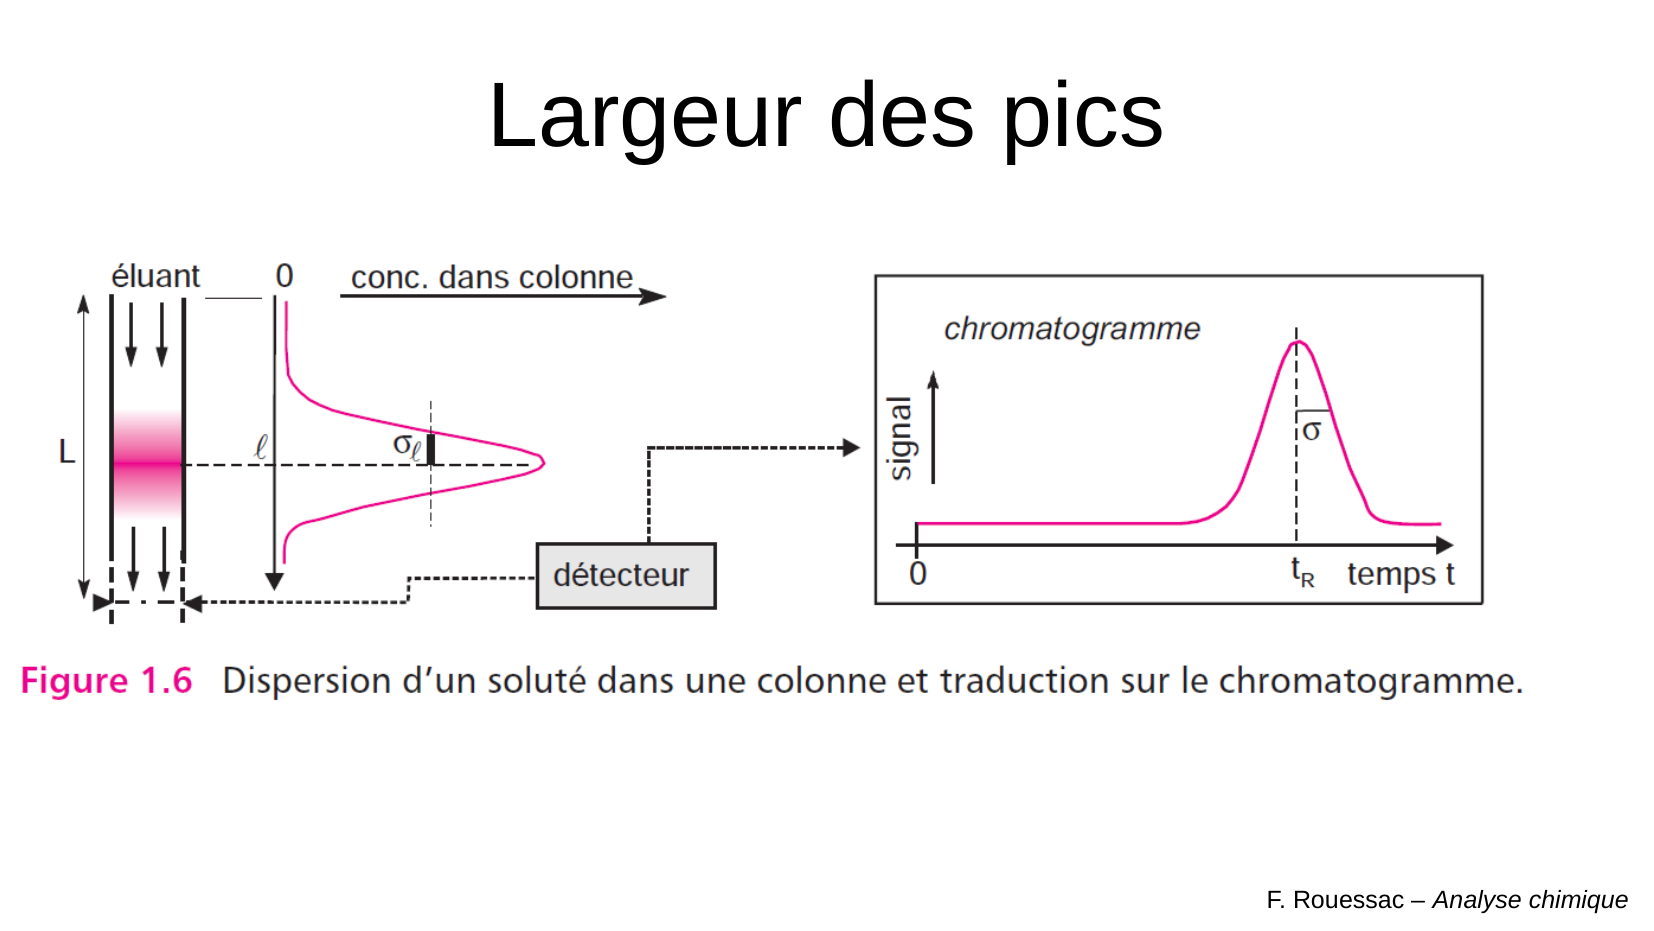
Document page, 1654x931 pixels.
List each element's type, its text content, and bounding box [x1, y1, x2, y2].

text_box F. Rouessac – Analyse chimique [1251, 878, 1654, 922]
title Largeur des pics [82, 37, 1571, 193]
picture [5, 229, 1654, 706]
